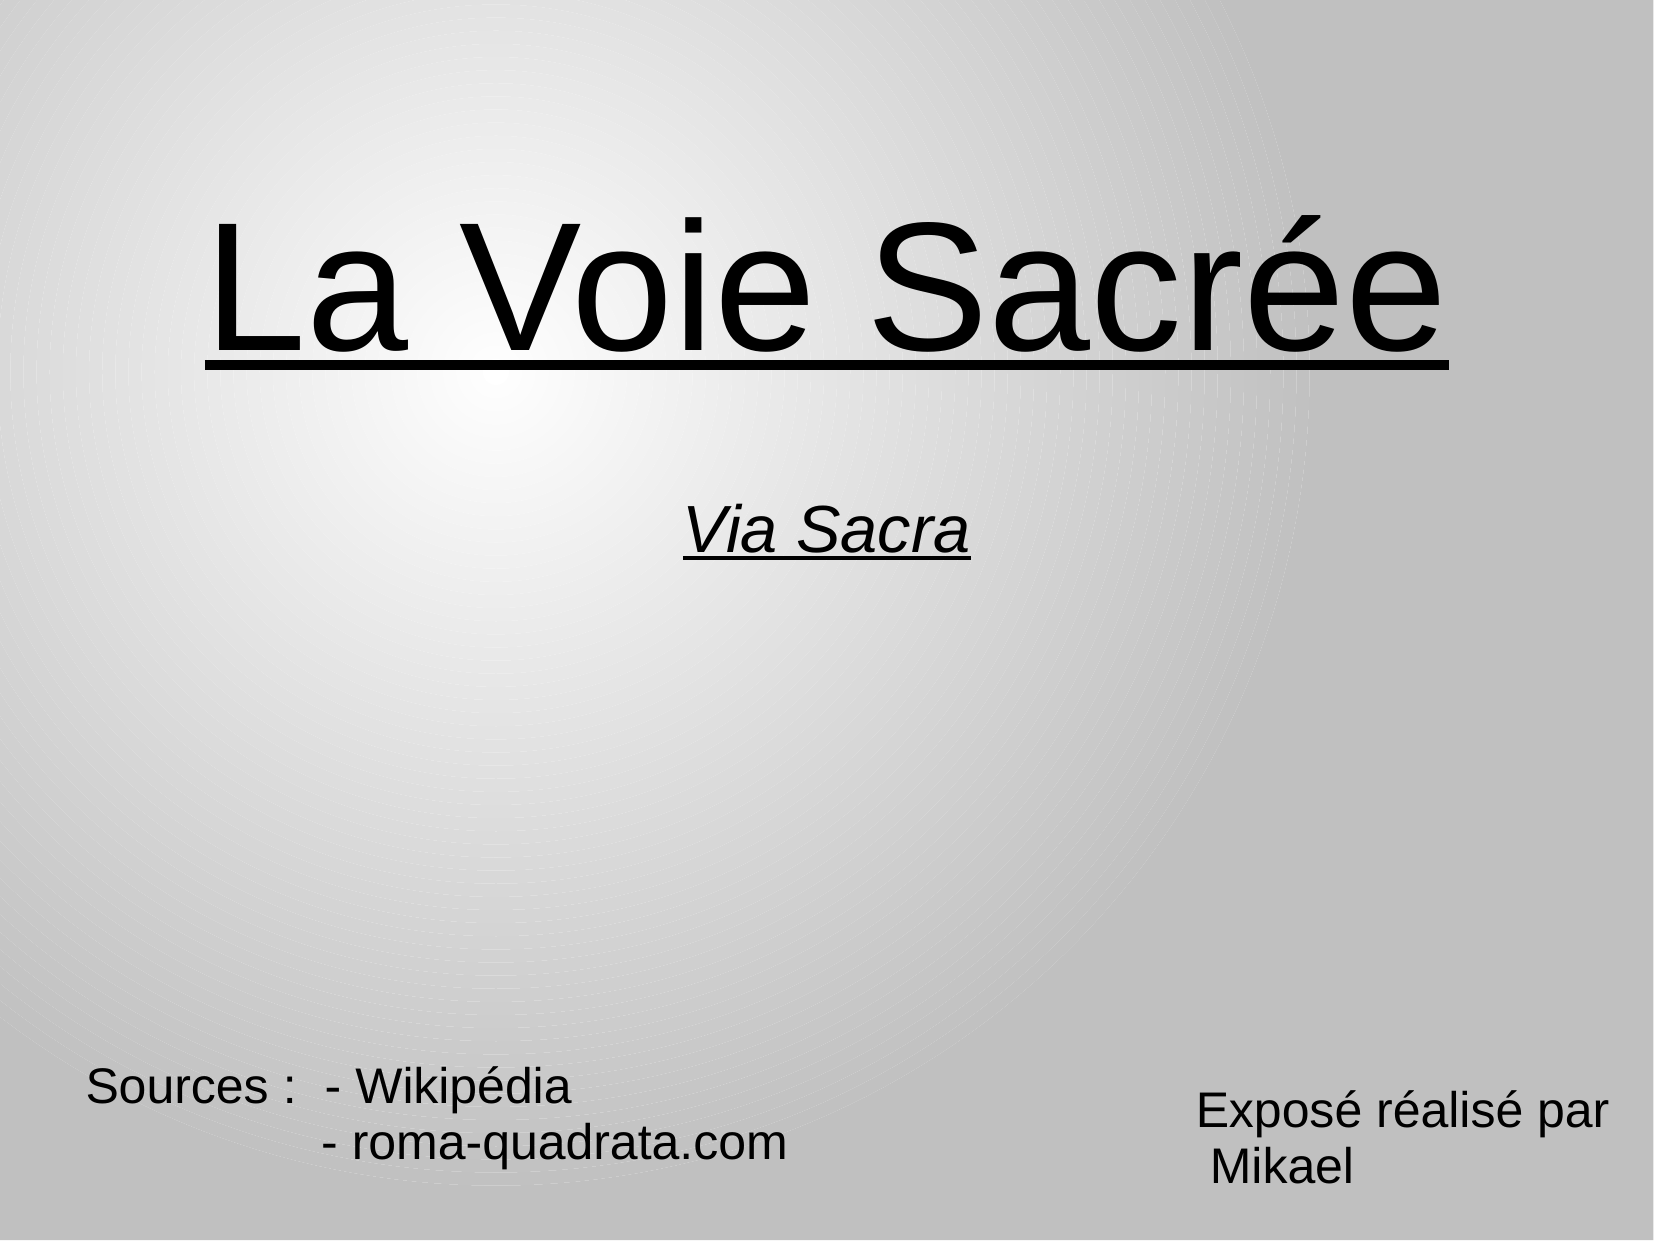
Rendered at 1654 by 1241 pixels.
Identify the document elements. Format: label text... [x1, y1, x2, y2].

text_box Exposé réalisé par Mikael [1181, 1074, 1654, 1241]
text_box La Voie Sacrée Via Sacra [0, 177, 1654, 617]
text_box Sources : - Wikipédia - roma-quadrata.com [70, 1051, 993, 1241]
